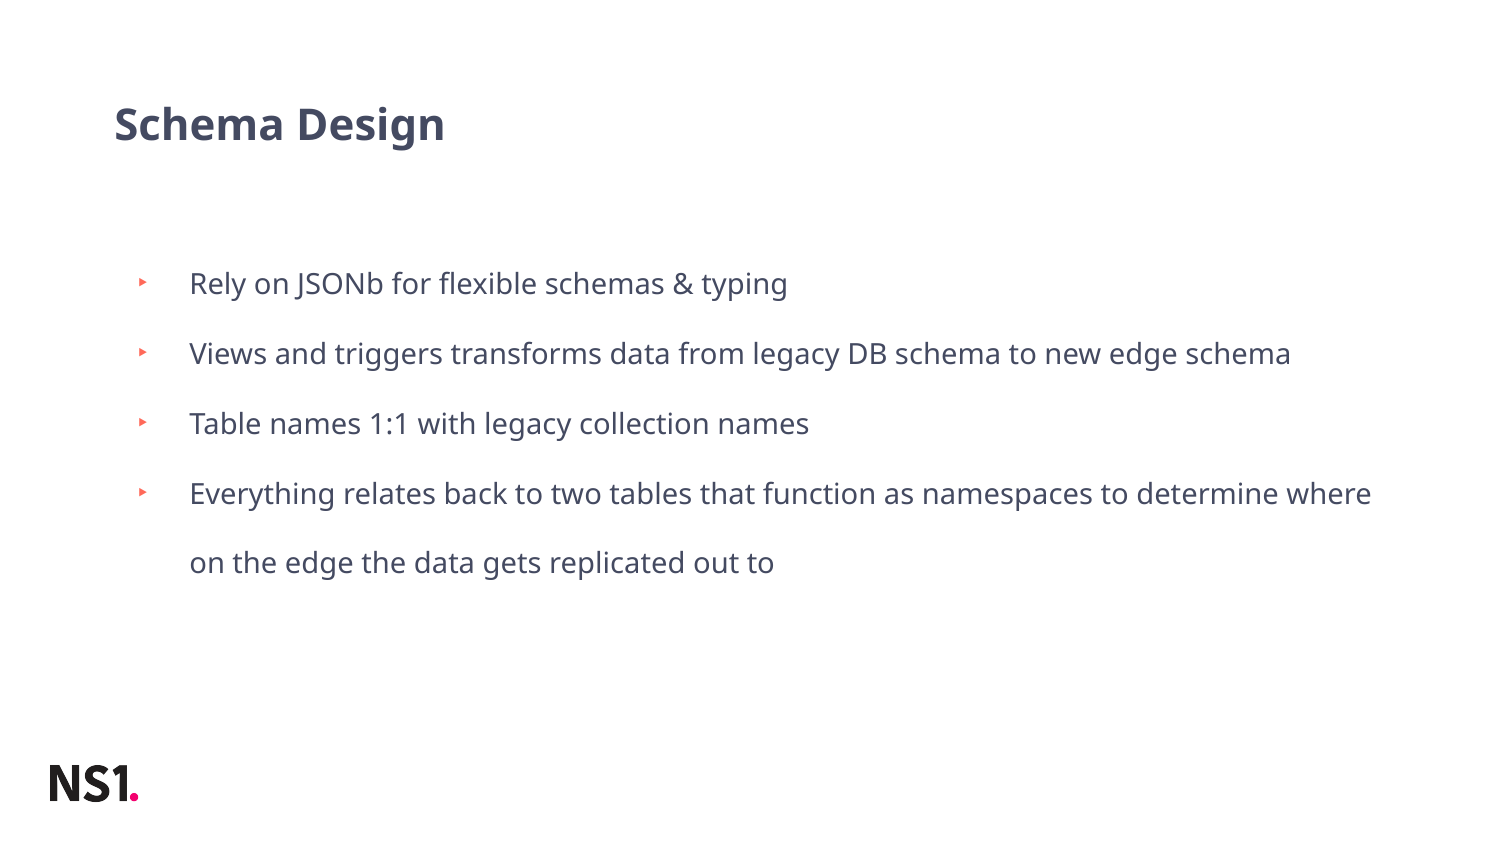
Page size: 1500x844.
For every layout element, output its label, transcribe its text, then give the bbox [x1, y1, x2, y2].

picture [46, 761, 140, 805]
list Rely on JSONb for flexible schemas & typing Views and triggers transforms data from legacy DB schema to new edge schema Table names 1:1 with legacy collection names Everything relates back to two tables that function as namespaces to determine where on the edge the data gets replicated out to [103, 224, 1397, 737]
title Schema Design [103, 44, 1397, 208]
